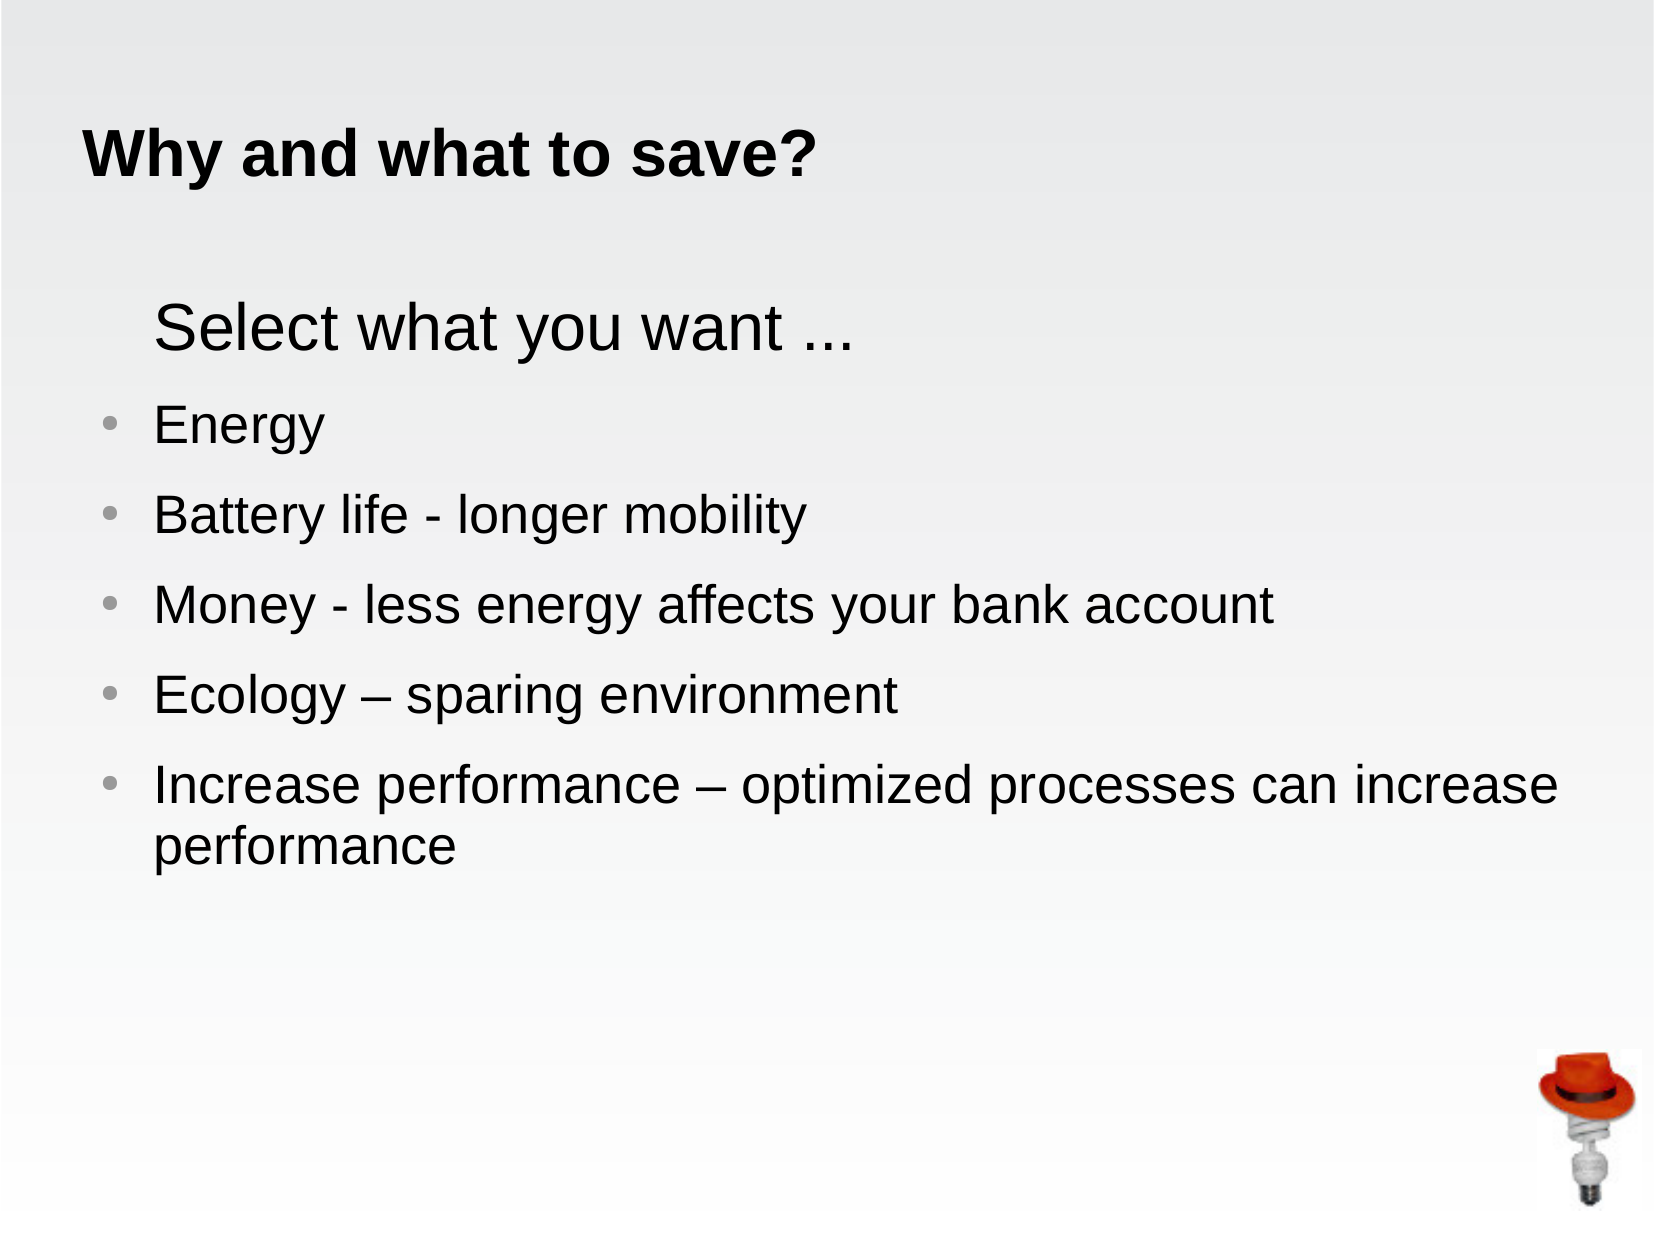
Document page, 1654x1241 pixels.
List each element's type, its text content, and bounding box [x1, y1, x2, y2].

list Select what you want ... Energy Battery life - longer mobility Money - less energy affects your bank account Ecology – sparing environment Increase performance – optimized processes can increase performance [82, 290, 1571, 1094]
title Why and what to save? [82, 56, 1571, 250]
picture [1, 0, 1654, 1241]
